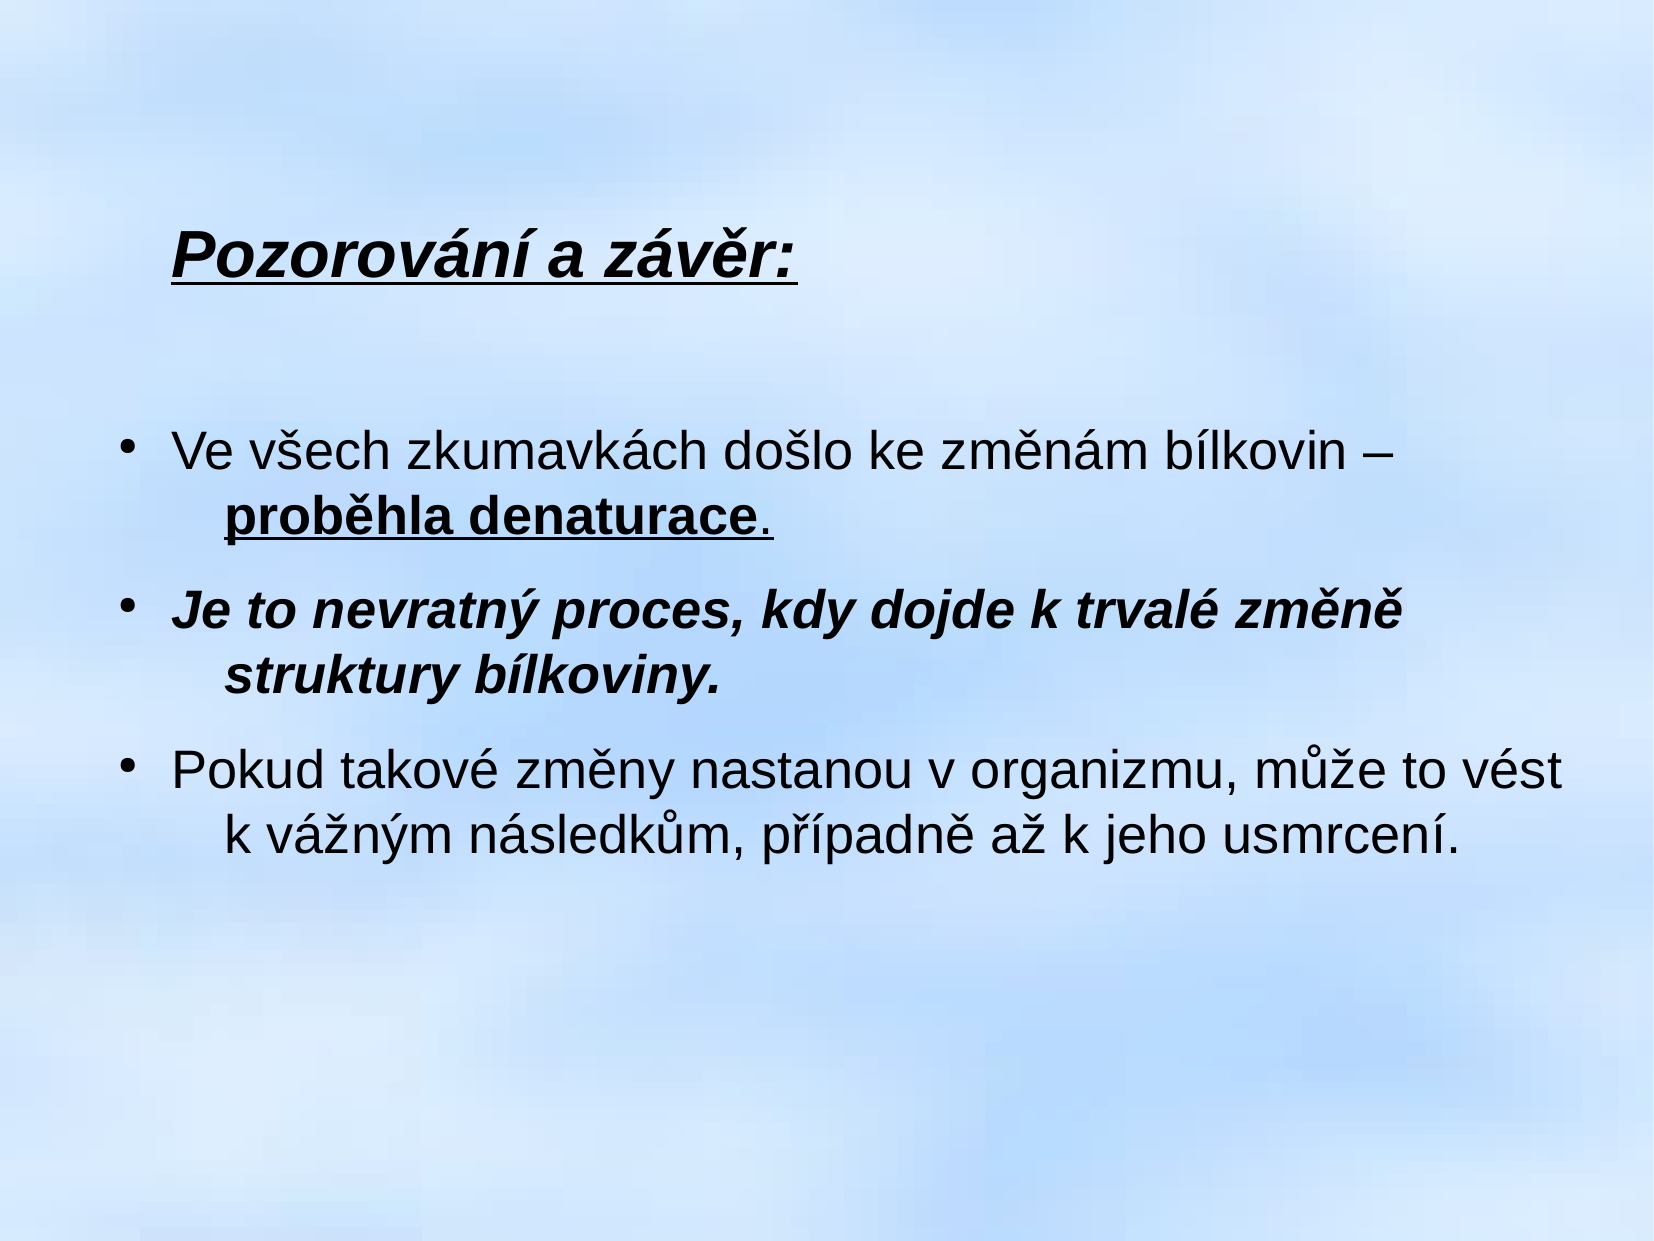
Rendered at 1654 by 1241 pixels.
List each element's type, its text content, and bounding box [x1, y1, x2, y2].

list Pozorování a závěr: Ve všech zkumavkách došlo ke změnám bílkovin – proběhla denaturace. Je to nevratný proces, kdy dojde k trvalé změně struktury bílkoviny. Pokud takové změny nastanou v organizmu, může to vést k vážným následkům, případně až k jeho usmrcení. [82, 210, 1571, 1030]
